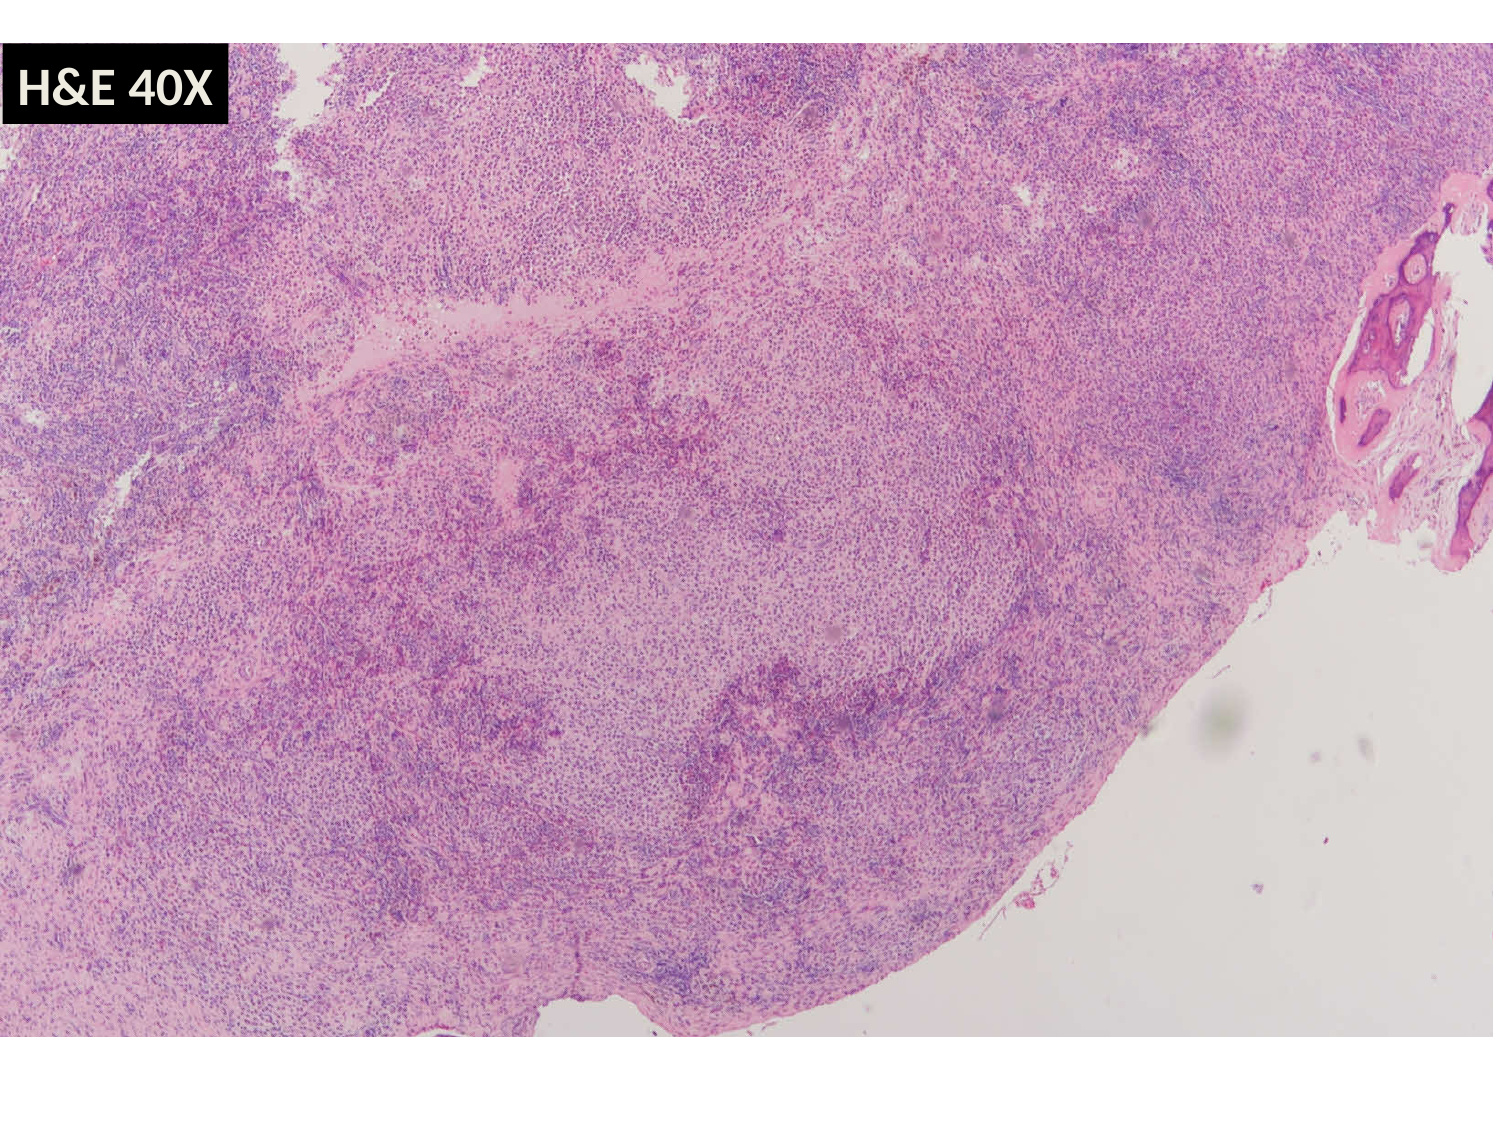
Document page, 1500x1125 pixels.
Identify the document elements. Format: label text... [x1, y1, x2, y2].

picture [0, 43, 1493, 1037]
text_box H&E 40X [2, 43, 229, 124]
